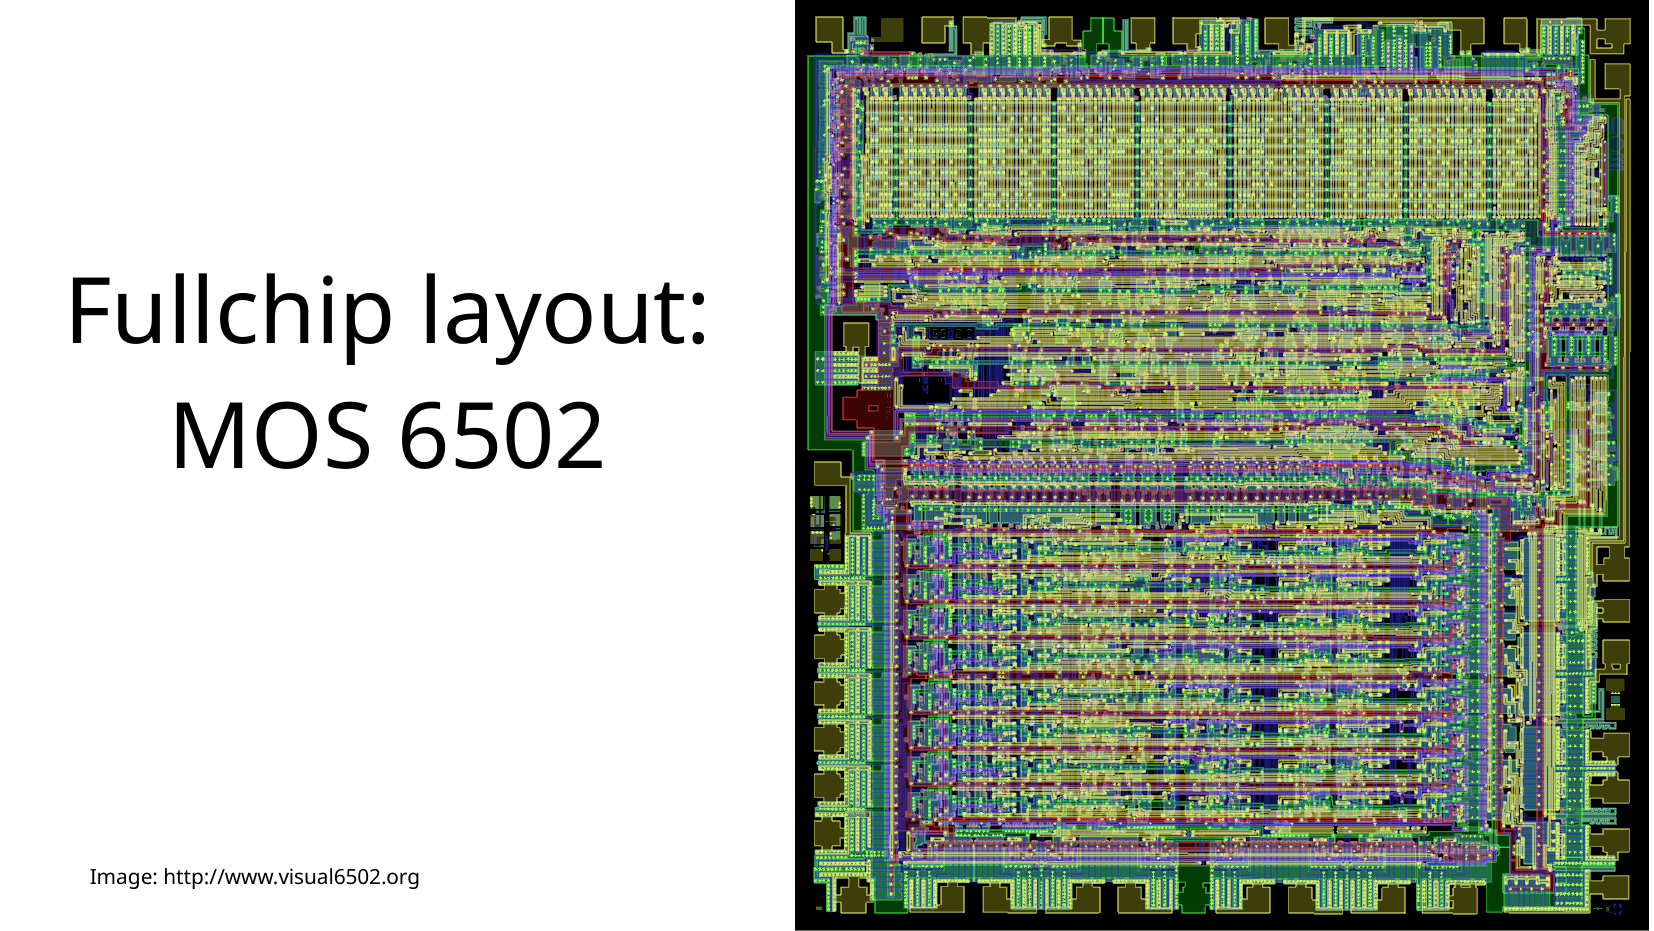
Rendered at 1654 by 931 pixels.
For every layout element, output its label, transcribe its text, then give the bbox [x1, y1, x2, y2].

picture [795, 0, 1649, 931]
title Fullchip layout: MOS 6502 [0, 240, 781, 501]
text_box Image: http://www.visual6502.org [75, 855, 424, 900]
